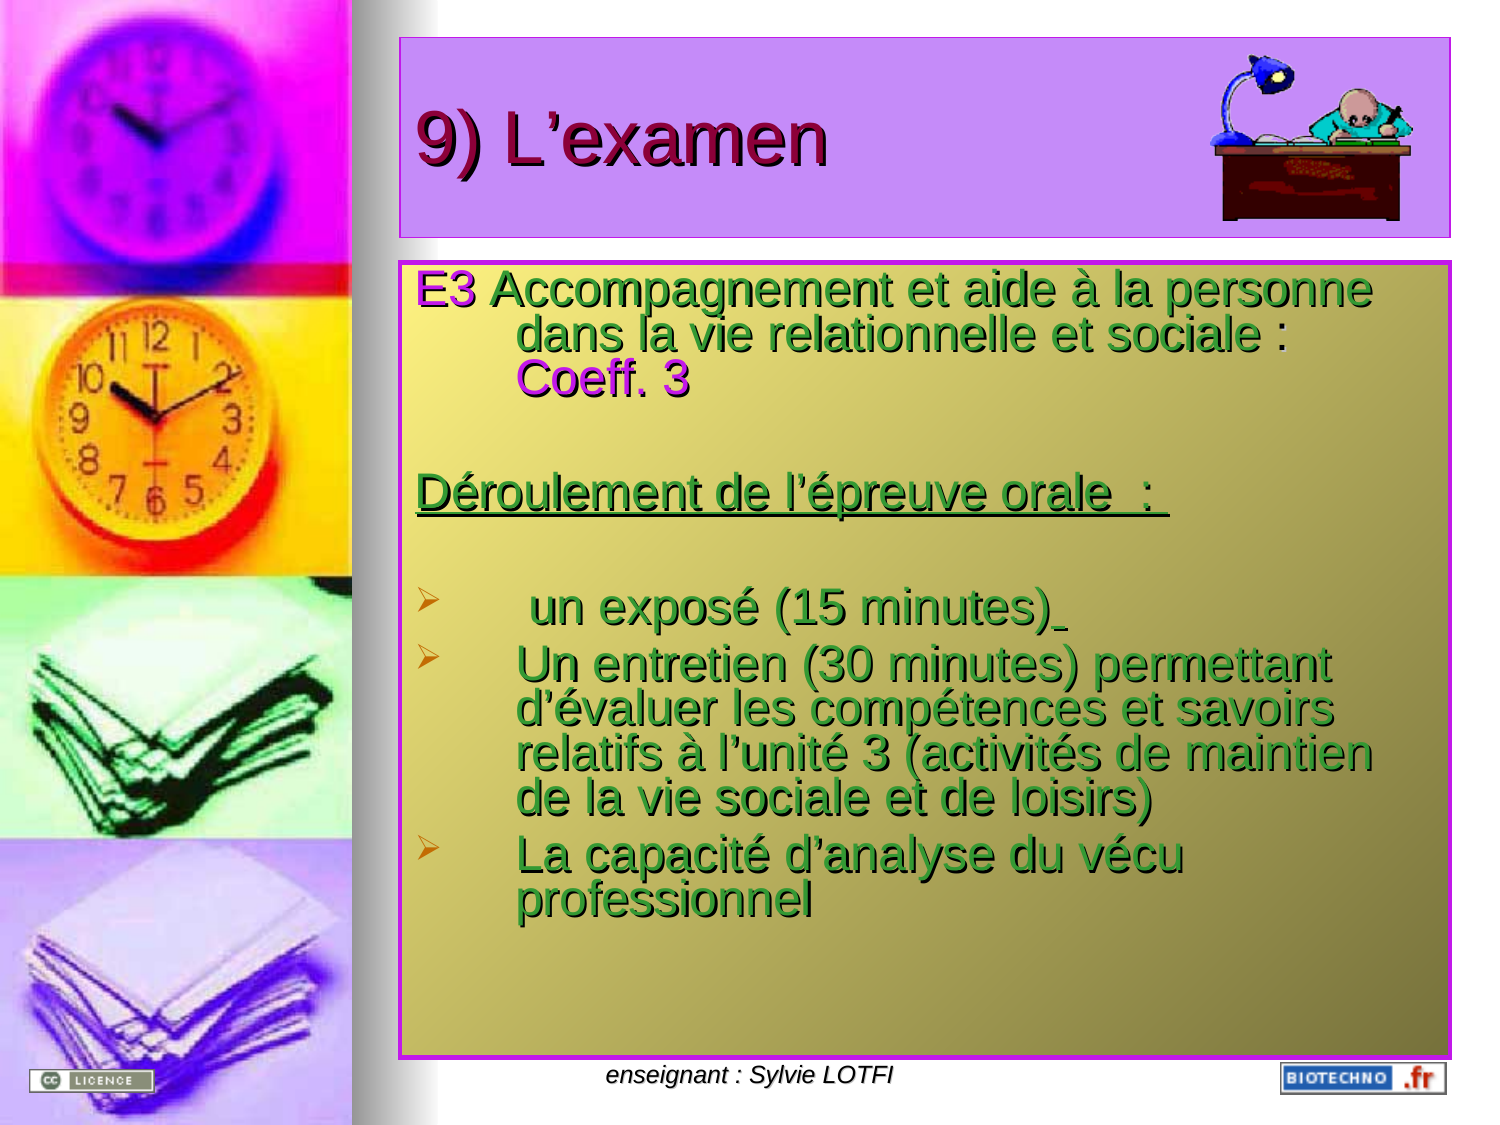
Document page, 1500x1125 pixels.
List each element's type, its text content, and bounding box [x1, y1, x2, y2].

picture [0, 0, 352, 1125]
picture [1210, 54, 1413, 221]
picture [1280, 1062, 1447, 1095]
list E3 Accompagnement et aide à la personne dans la vie relationnelle et sociale : Coeff. 3 Déroulement de l’épreuve orale : un exposé (15 minutes) Un entretien (30 minutes) permettant d’évaluer les compétences et savoirs relatifs à l’unité 3 (activités de maintien de la vie sociale et de loisirs) La capacité d’analyse du vécu professionnel [399, 262, 1450, 1058]
title 9) L’examen [399, 37, 1450, 238]
